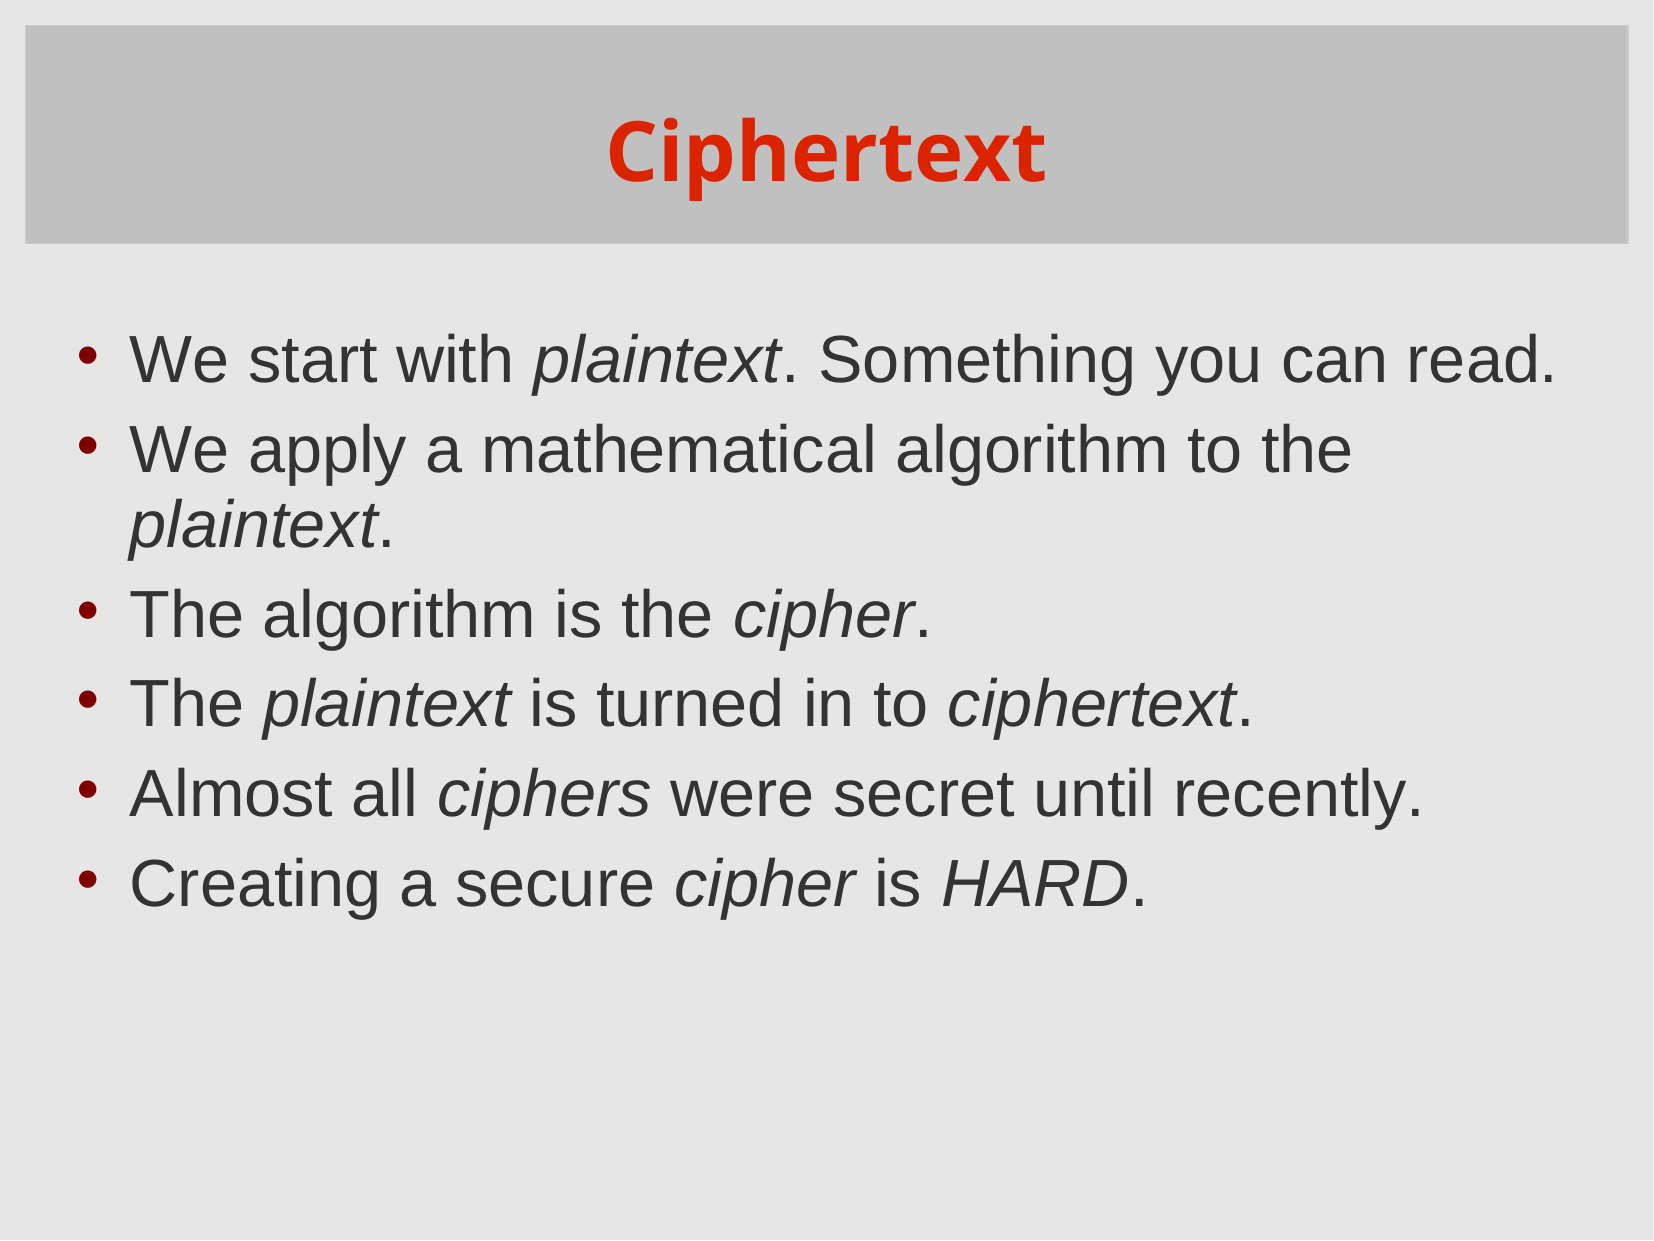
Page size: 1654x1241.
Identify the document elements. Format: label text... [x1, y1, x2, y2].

title Ciphertext [121, 46, 1532, 253]
list We start with plaintext. Something you can read. We apply a mathematical algorithm to the plaintext. The algorithm is the cipher. The plaintext is turned in to ciphertext. Almost all ciphers were secret until recently. Creating a secure cipher is HARD. [59, 322, 1593, 1131]
